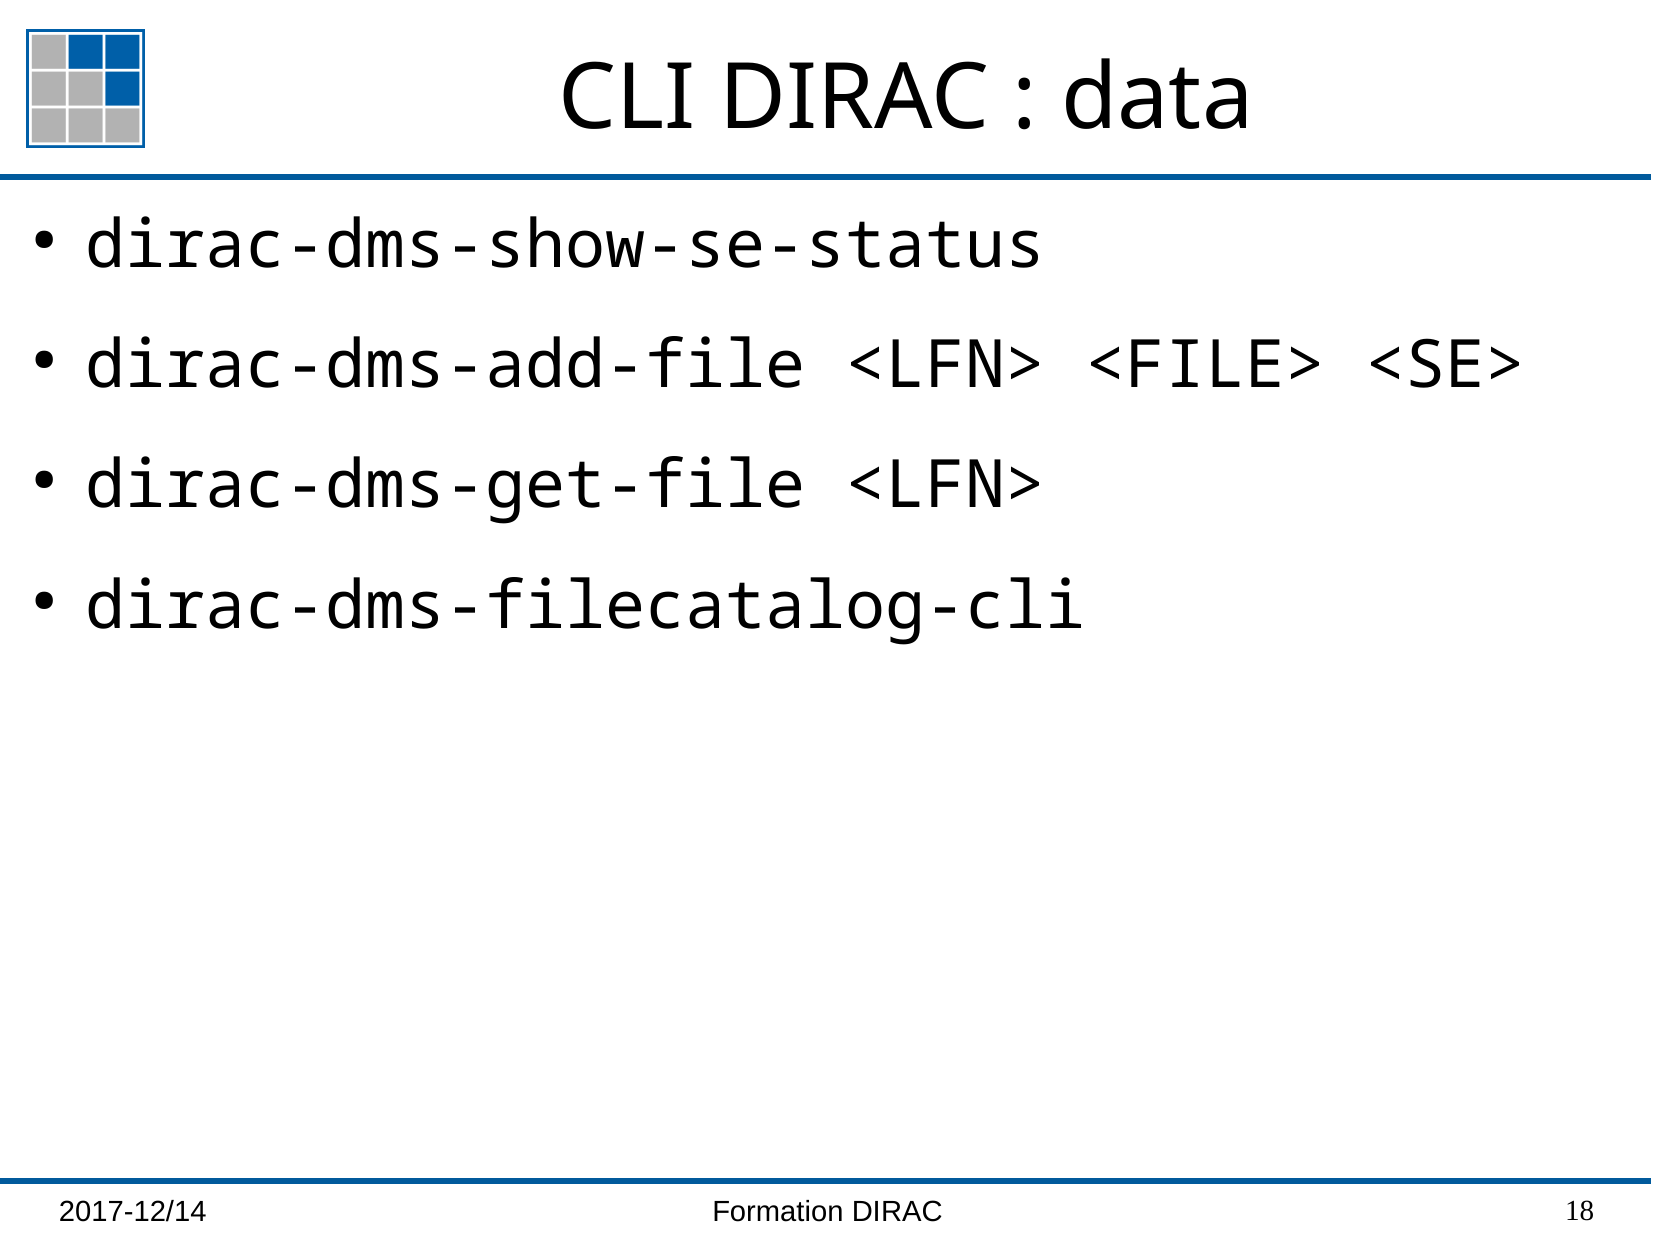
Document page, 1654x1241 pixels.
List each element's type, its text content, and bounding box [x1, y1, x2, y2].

list dirac-dms-show-se-status dirac-dms-add-file <LFN> <FILE> <SE> dirac-dms-get-file <LFN> dirac-dms-filecatalog-cli [14, 196, 1639, 1167]
picture [26, 29, 145, 148]
title CLI DIRAC : data [162, 43, 1651, 144]
